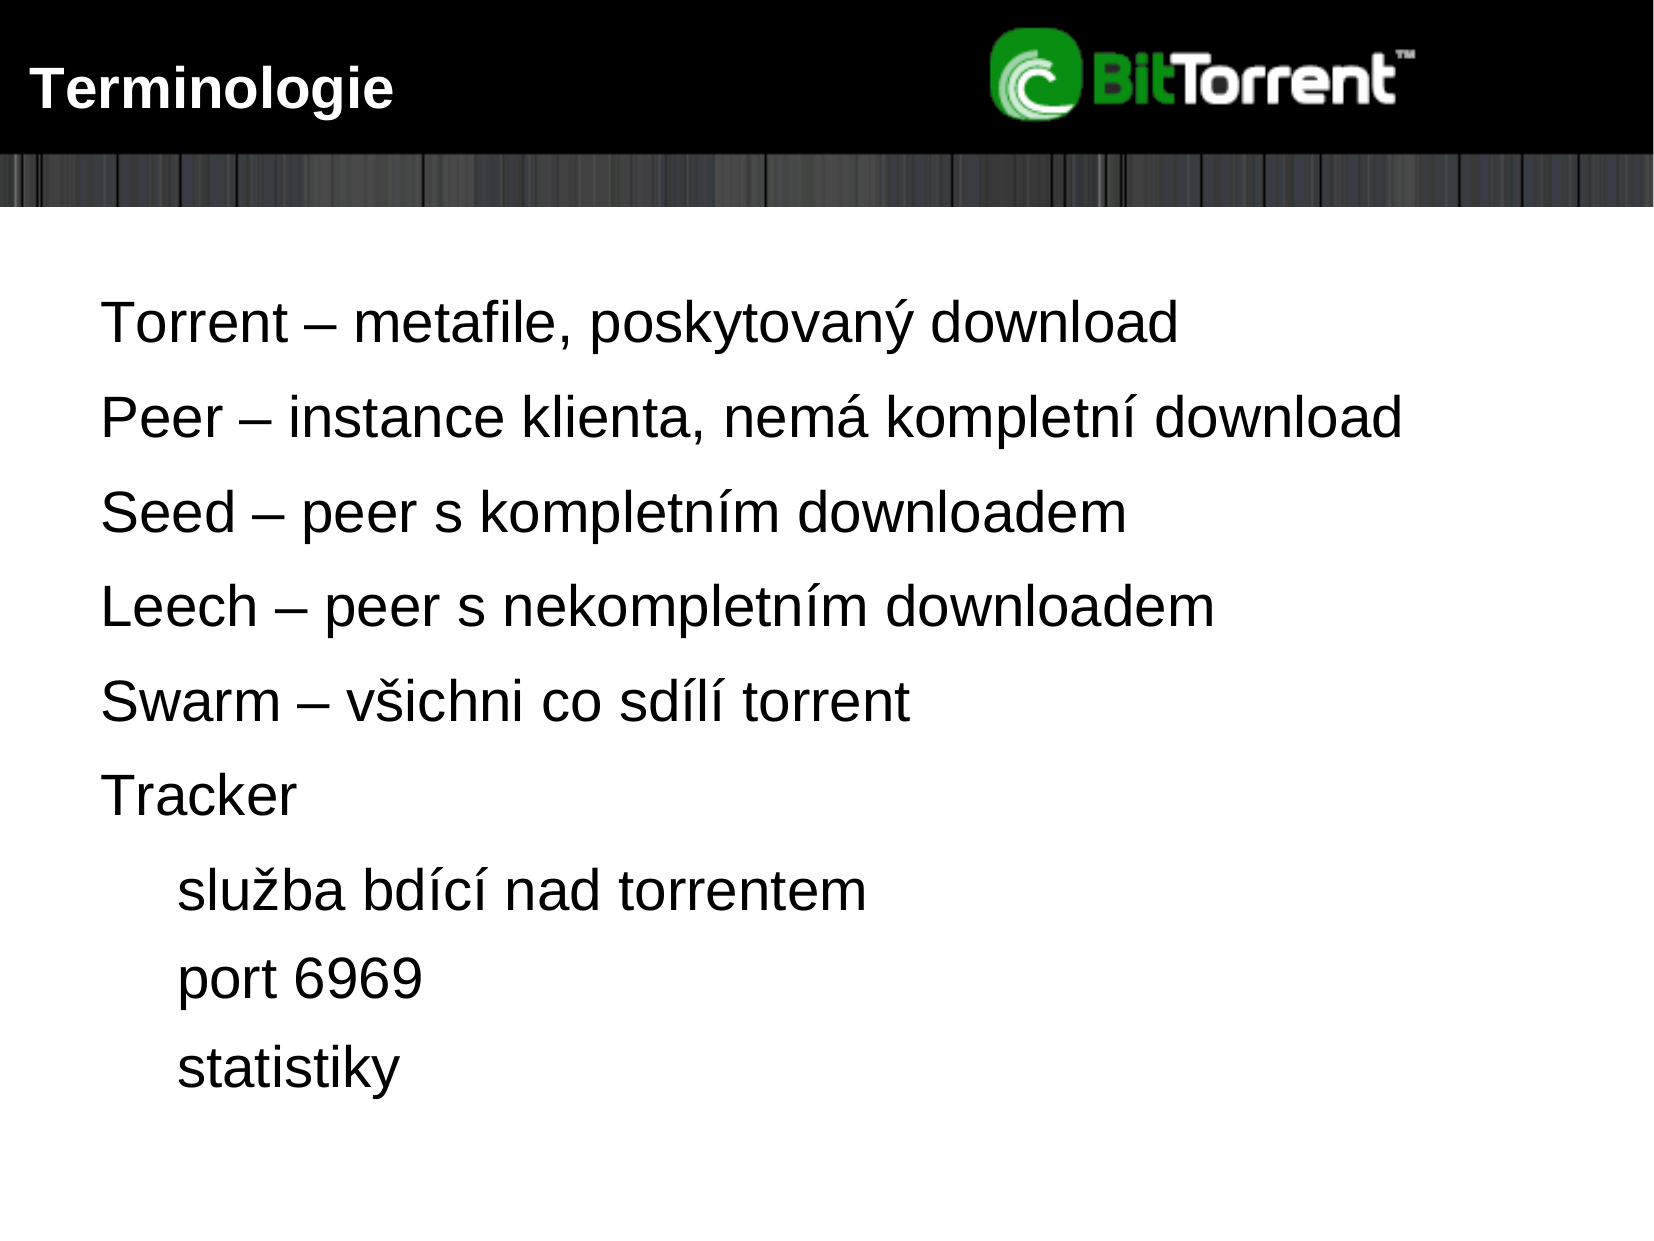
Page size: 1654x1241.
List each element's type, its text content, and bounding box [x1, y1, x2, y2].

picture [0, 0, 1654, 207]
title Terminologie [29, 0, 1518, 178]
list Torrent – metafile, poskytovaný download Peer – instance klienta, nemá kompletní download Seed – peer s kompletním downloadem Leech – peer s nekompletním downloadem Swarm – všichni co sdílí torrent Tracker služba bdící nad torrentem port 6969 statistiky [82, 290, 1571, 1098]
